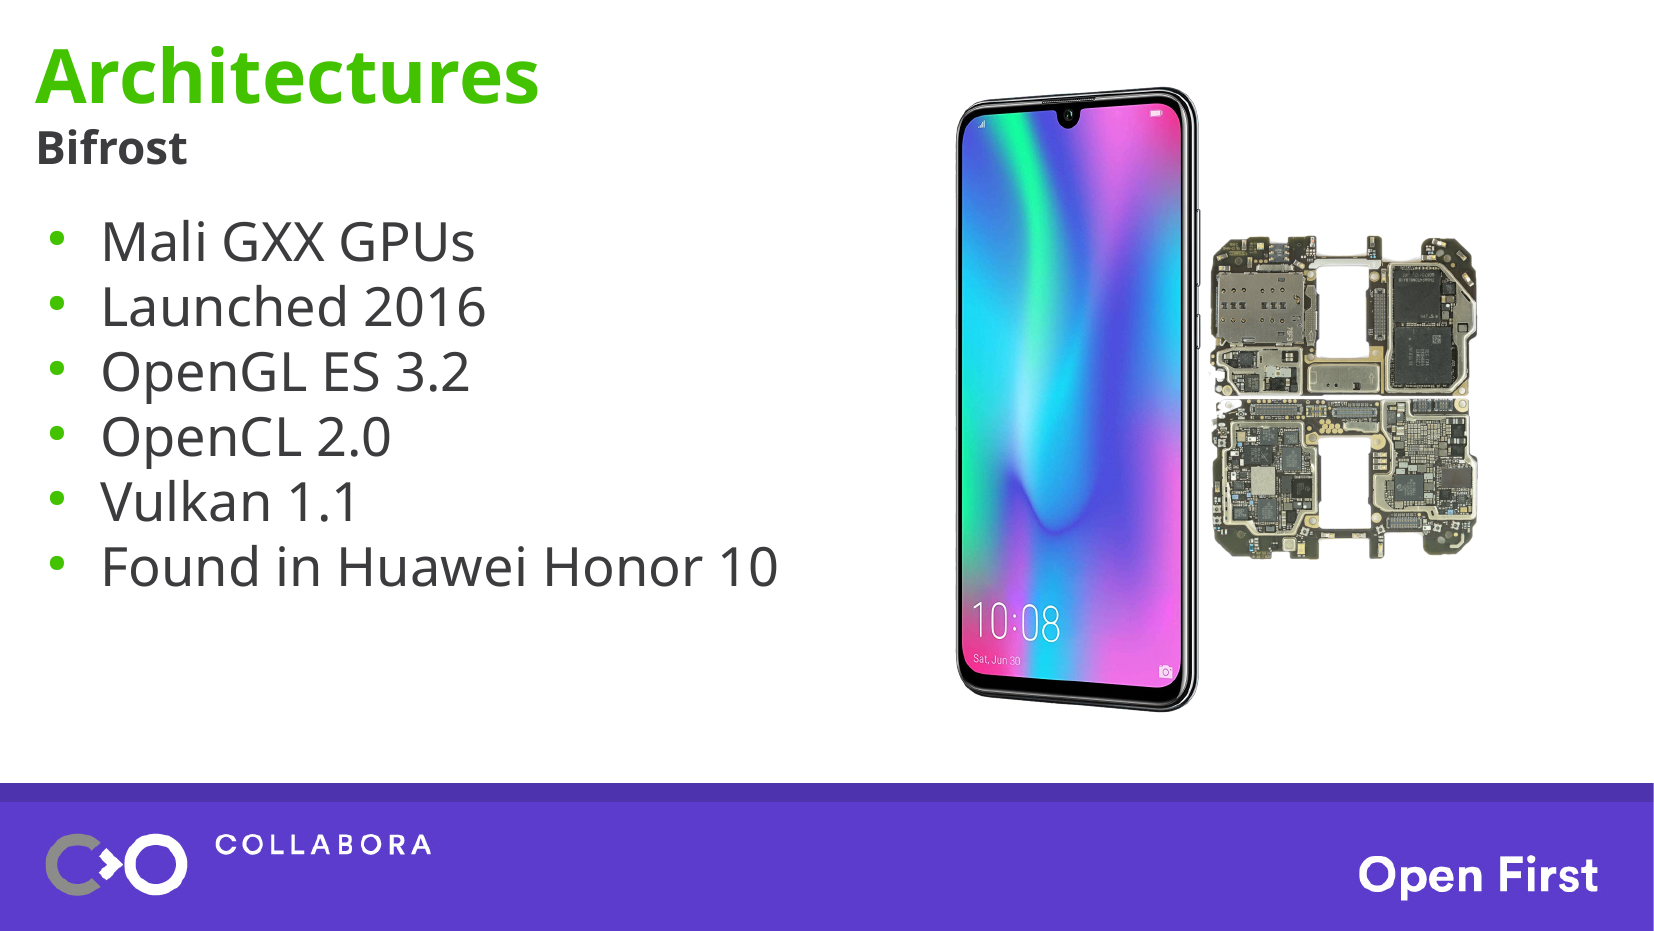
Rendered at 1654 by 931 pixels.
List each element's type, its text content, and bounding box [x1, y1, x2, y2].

picture [0, 0, 1654, 931]
list Mali GXX GPUs Launched 2016 OpenGL ES 3.2 OpenCL 2.0 Vulkan 1.1 Found in Huawei Honor 10 [29, 207, 1602, 851]
title Architectures Bifrost [35, 28, 1608, 193]
